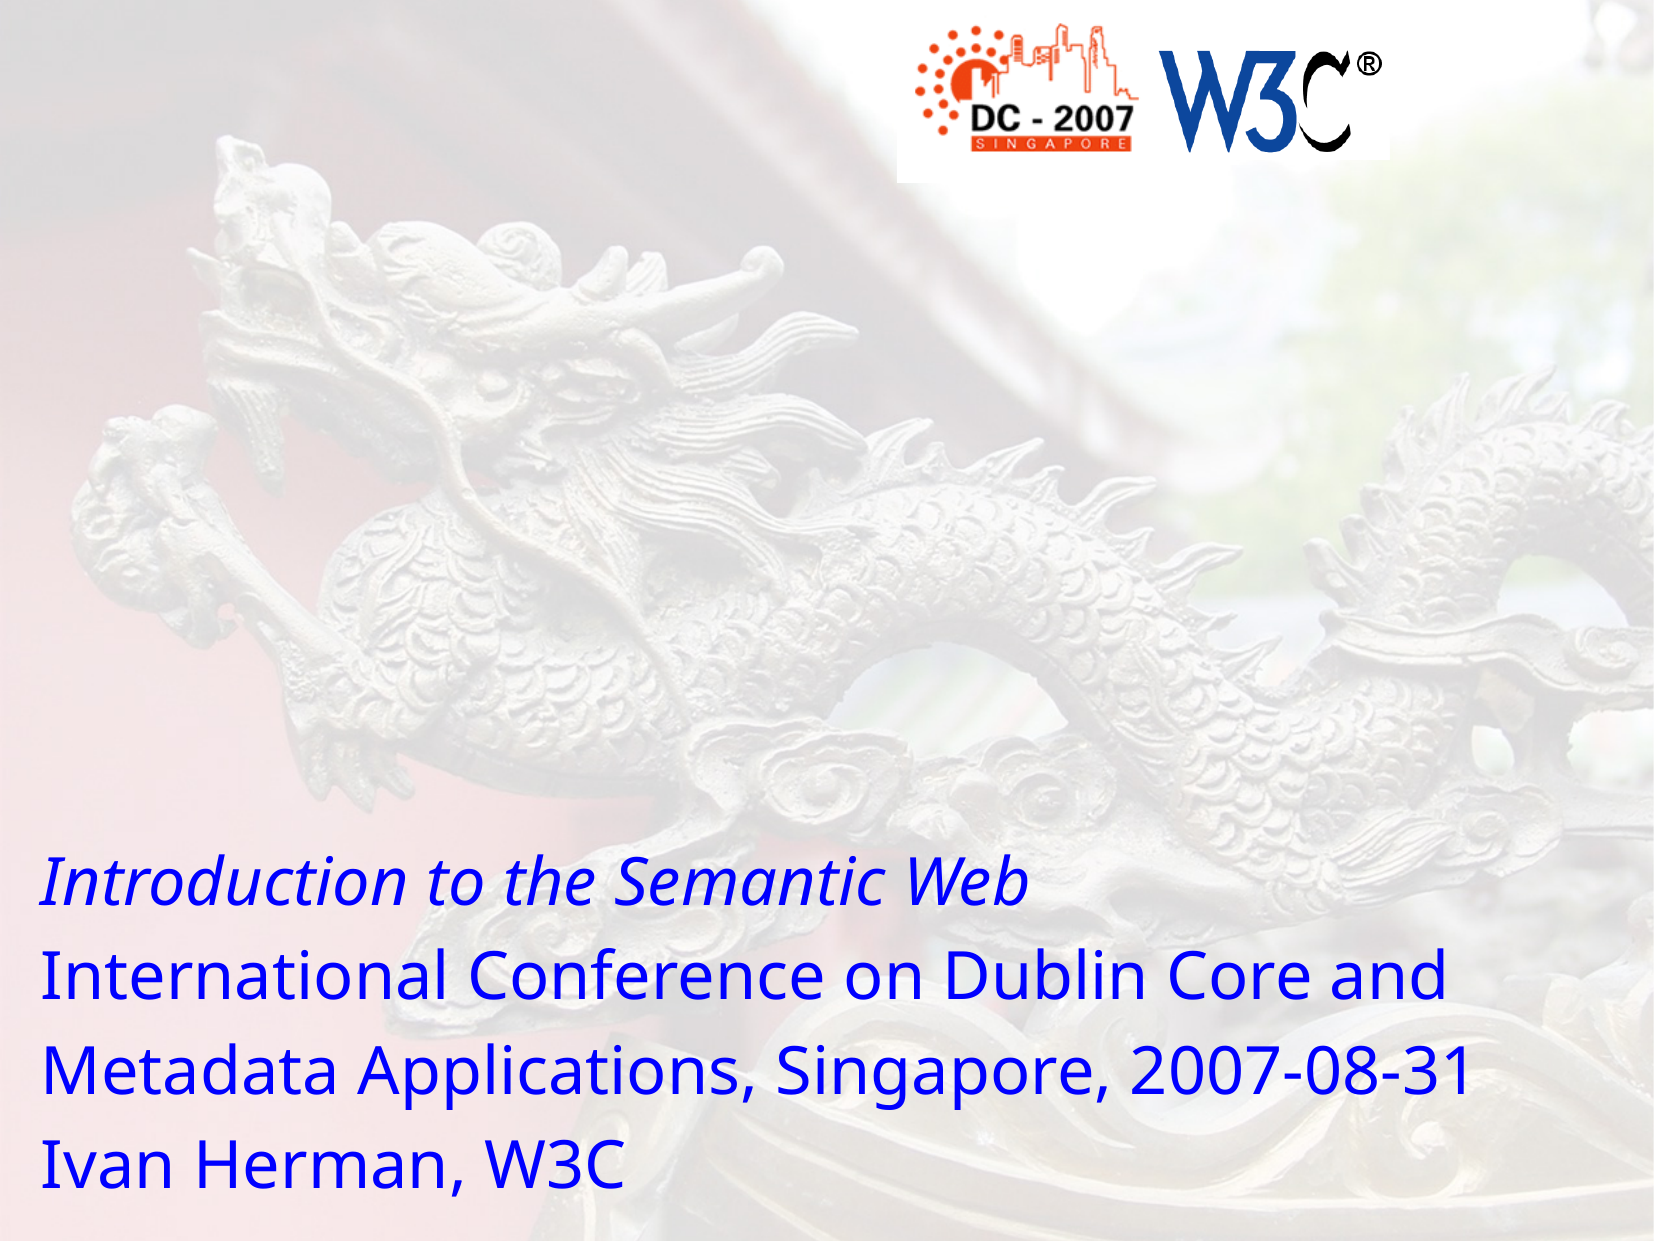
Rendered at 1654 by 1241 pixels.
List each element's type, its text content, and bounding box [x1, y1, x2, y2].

picture [0, 0, 1654, 1241]
title Introduction to the Semantic Web International Conference on Dublin Core and Metadata Applications, Singapore, 2007-08-31 Ivan Herman, W3C [40, 859, 1506, 1180]
